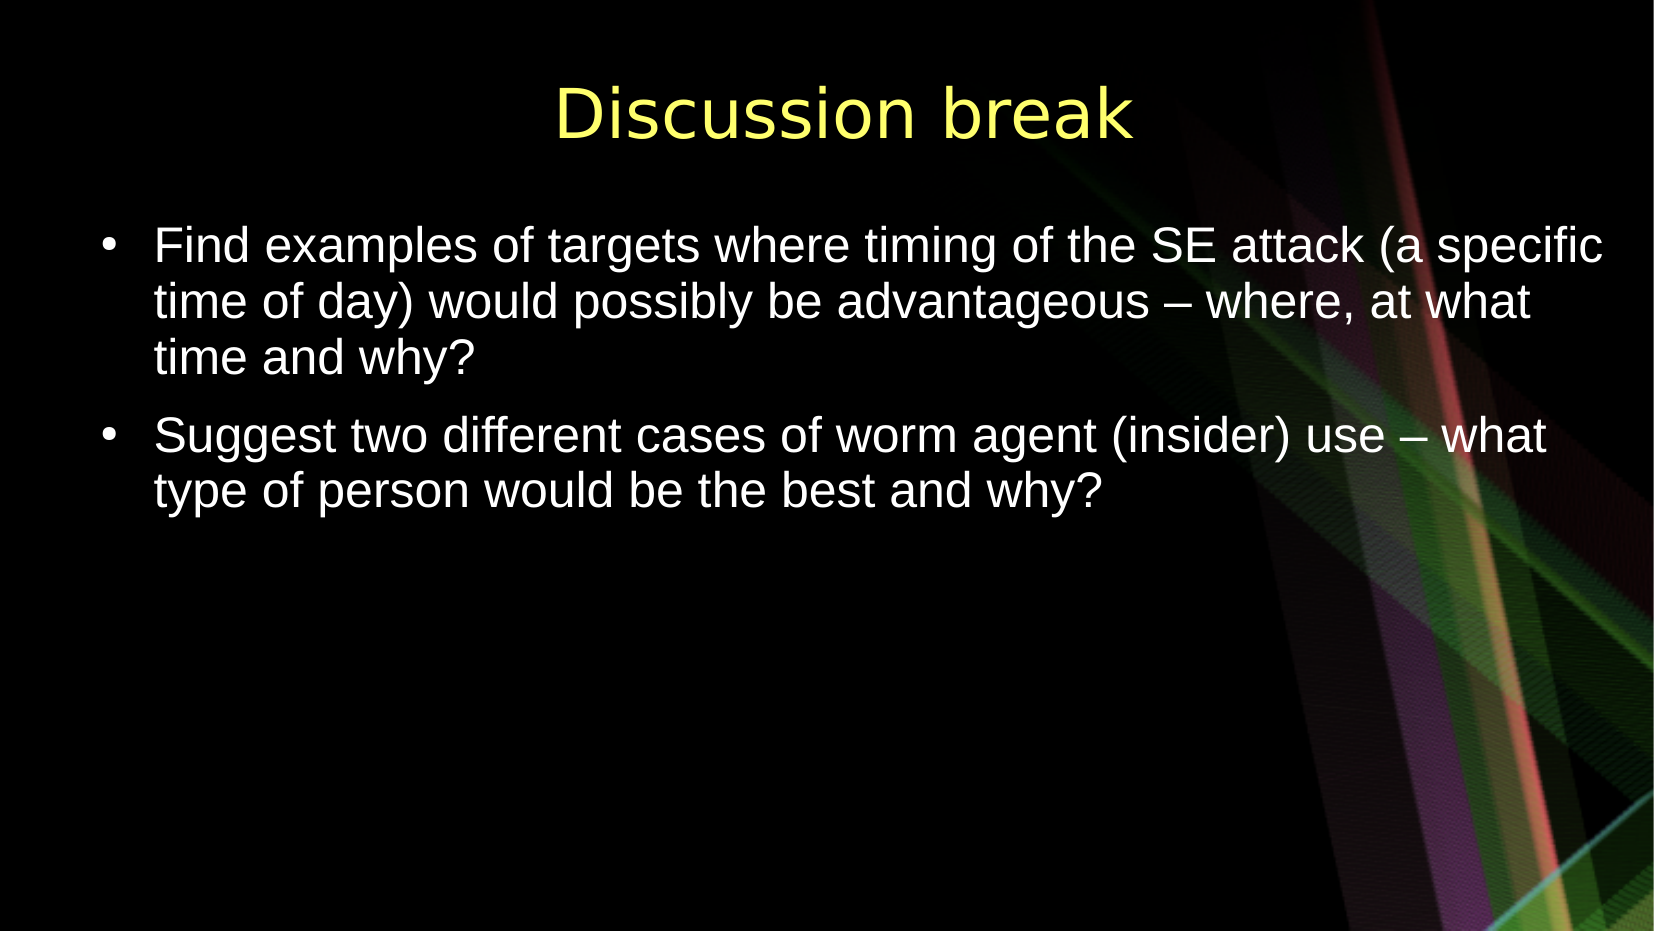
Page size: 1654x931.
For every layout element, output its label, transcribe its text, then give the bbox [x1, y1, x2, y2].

picture [0, 0, 1654, 931]
title Discussion break [82, 37, 1607, 193]
list Find examples of targets where timing of the SE attack (a specific time of day) would possibly be advantageous – where, at what time and why? Suggest two different cases of worm agent (insider) use – what type of person would be the best and why? [82, 217, 1607, 898]
